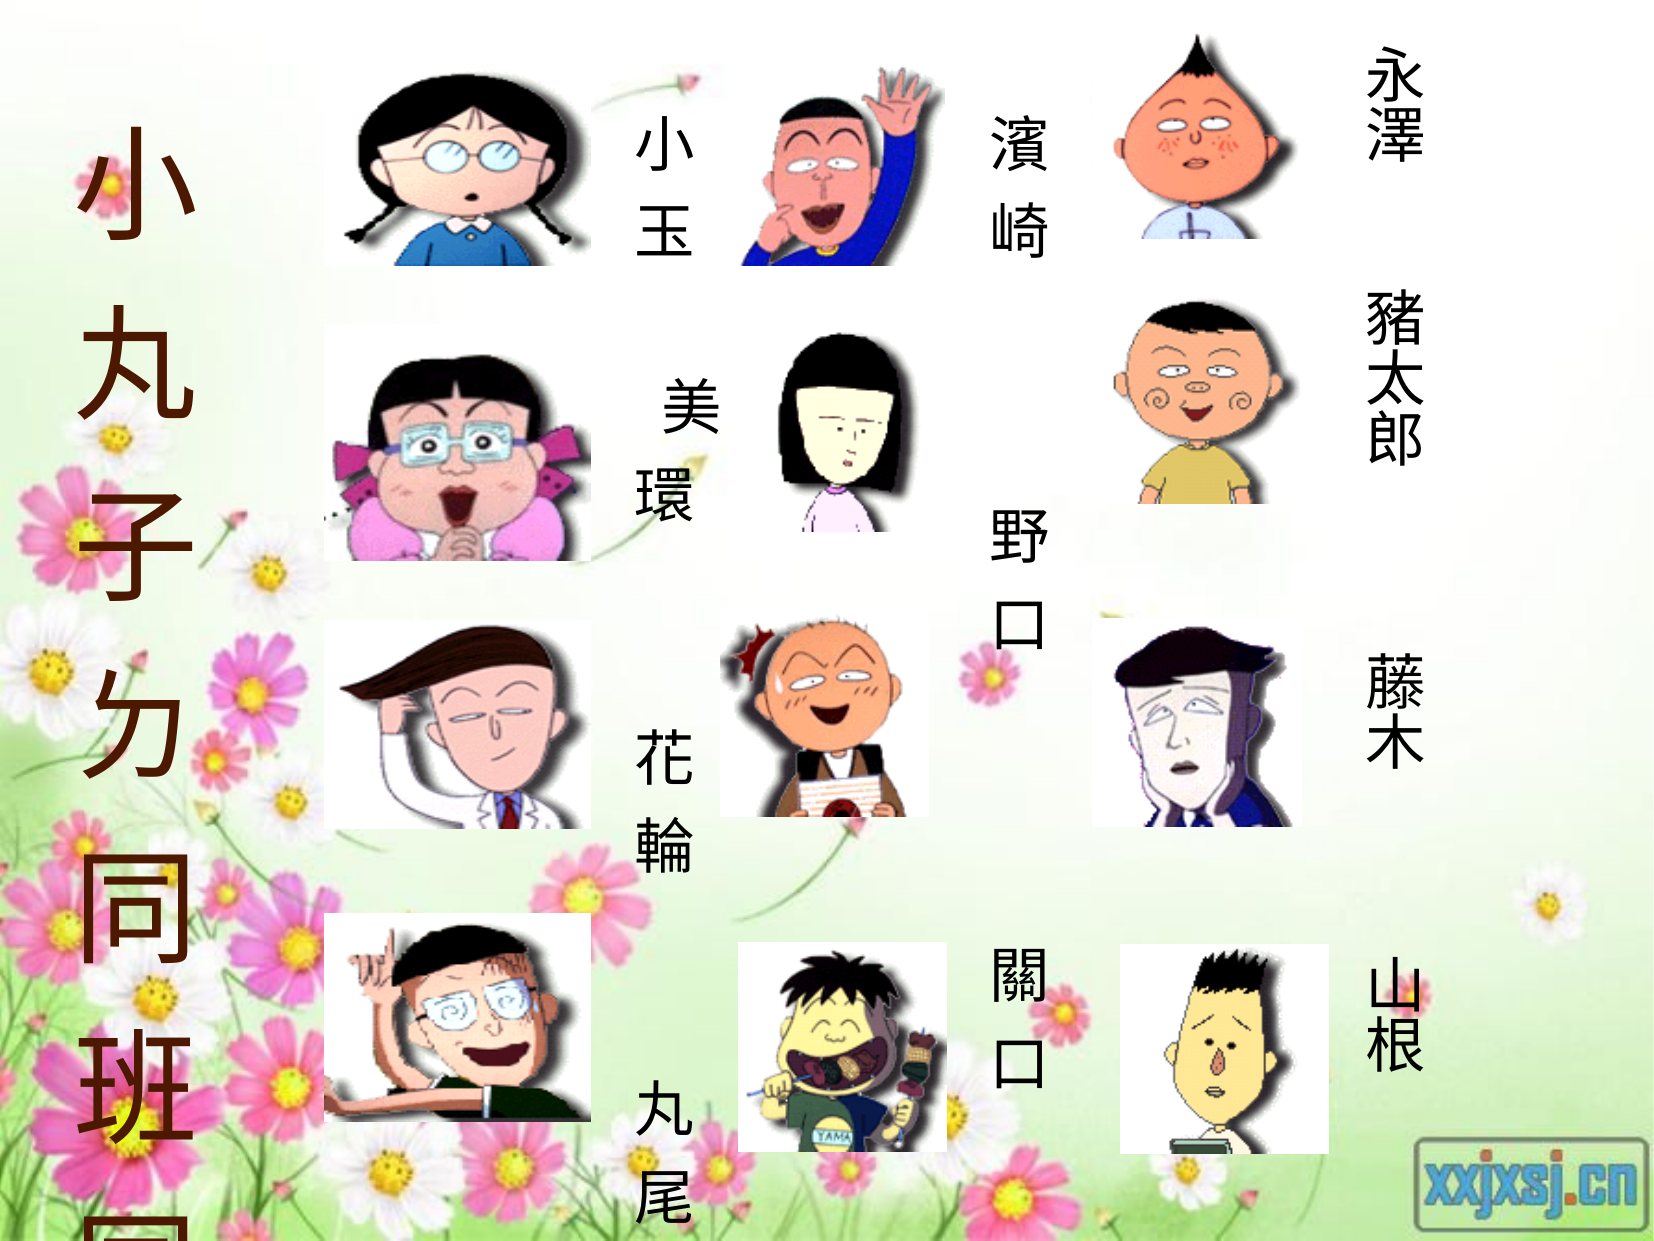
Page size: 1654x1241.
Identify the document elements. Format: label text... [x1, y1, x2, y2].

picture [93, 1225, 178, 1241]
text_box 小丸子ㄉ同班同學 [59, 77, 266, 1093]
text_box 濱崎 野口 關口 山田 [974, 88, 1063, 1152]
text_box 小玉 美環 花 輪 丸尾 [620, 88, 739, 1211]
picture [0, 0, 1654, 1241]
text_box 永澤 豬太郎 藤木 山根 [1354, 29, 1447, 1211]
